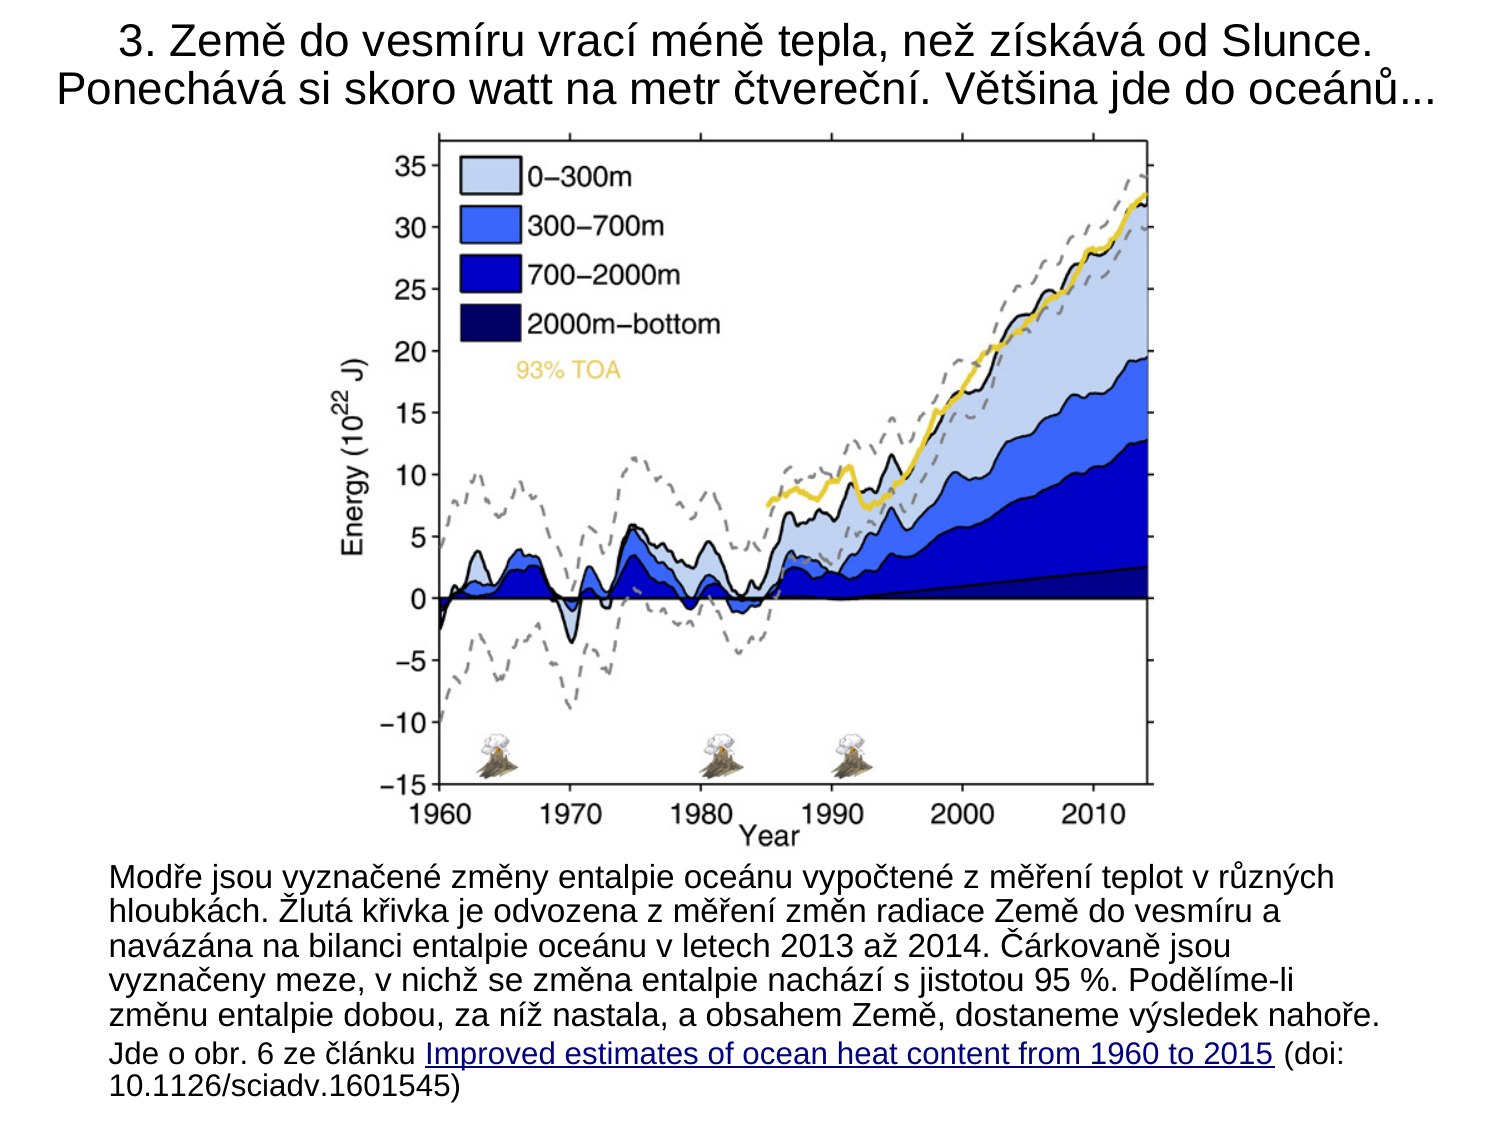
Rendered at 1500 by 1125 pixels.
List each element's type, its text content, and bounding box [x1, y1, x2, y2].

list Modře jsou vyznačené změny entalpie oceánu vypočtené z měření teplot v různých hloubkách. Žlutá křivka je odvozena z měření změn radiace Země do vesmíru a navázána na bilanci entalpie oceánu v letech 2013 až 2014. Čárkovaně jsou vyznačeny meze, v nichž se změna entalpie nachází s jistotou 95 %. Podělíme-li změnu entalpie dobou, za níž nastala, a obsahem Země, dostaneme výsledek nahoře. Jde o obr. 6 ze článku Improved estimates of ocean heat content from 1960 to 2015 (doi: 10.1126/sciadv.1601545) [52, 860, 1394, 1107]
picture [328, 131, 1154, 852]
title 3. Země do vesmíru vrací méně tepla, než získává od Slunce. Ponechává si skoro watt na metr čtvereční. Většina jde do oceánů... [5, 16, 1489, 116]
